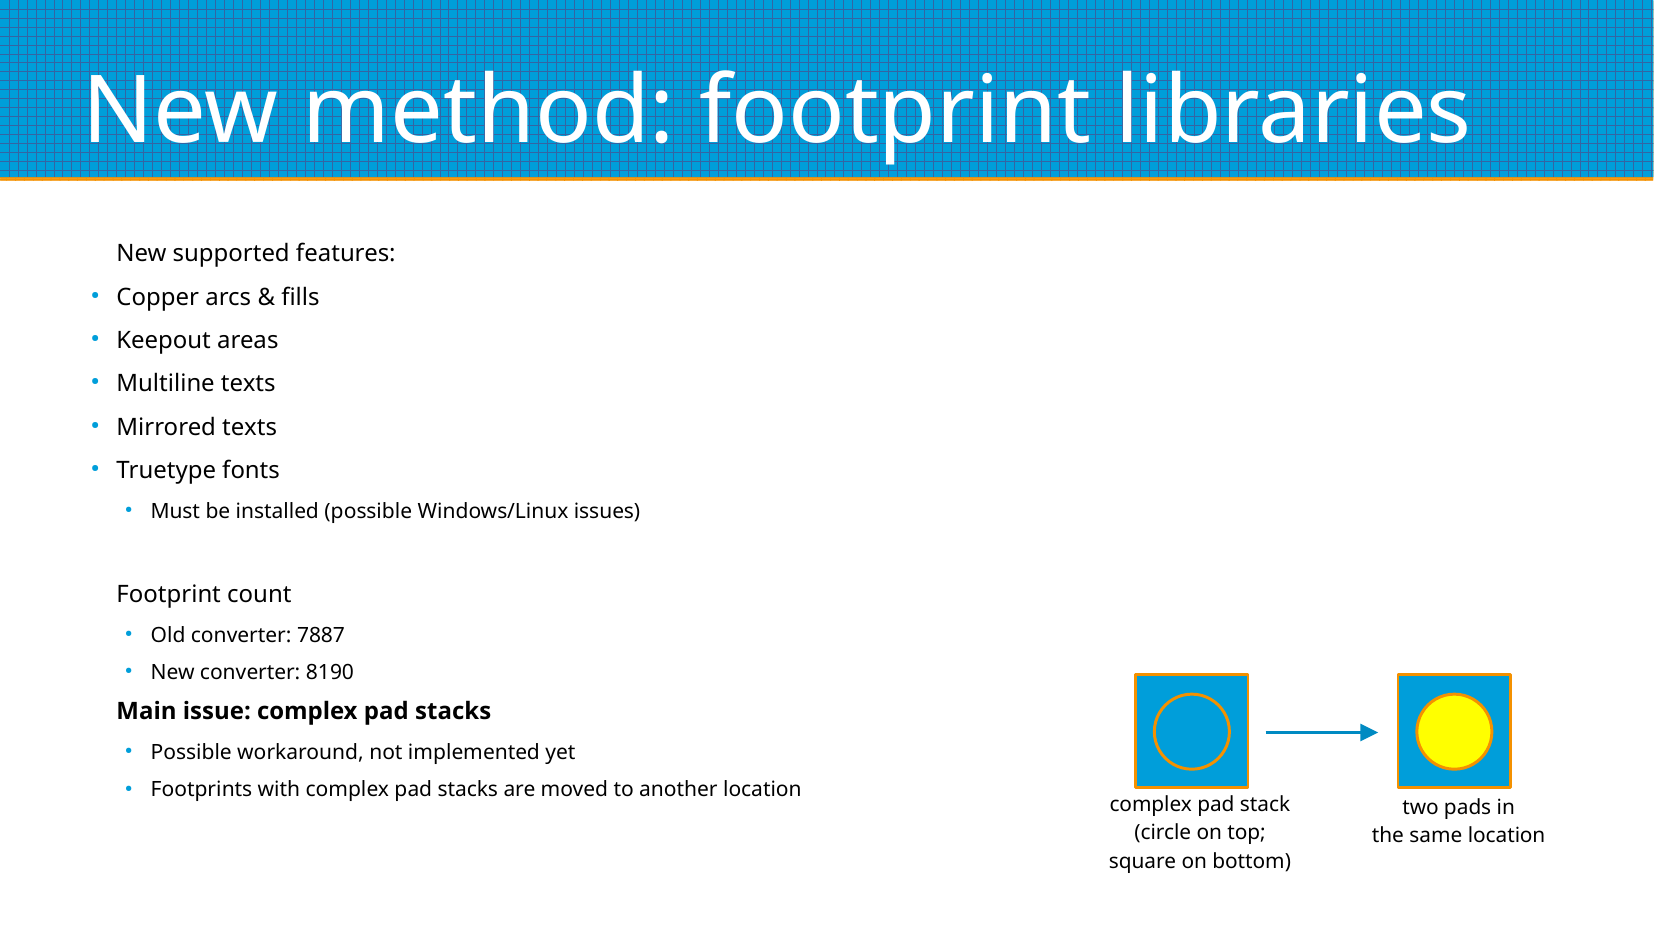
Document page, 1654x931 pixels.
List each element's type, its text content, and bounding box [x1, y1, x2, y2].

text_box [1135, 674, 1249, 777]
text_box complex pad stack (circle on top; square on bottom) [1087, 777, 1313, 887]
list New supported features: Copper arcs & fills Keepout areas Multiline texts Mirrored texts Truetype fonts Must be installed (possible Windows/Linux issues) Footprint count Old converter: 7887 New converter: 8190 Main issue: complex pad stacks Possible workaround, not implemented yet Footprints with complex pad stacks are moved to another location [82, 236, 1563, 811]
text_box two pads in the same location [1346, 782, 1572, 858]
text_box [1398, 674, 1511, 782]
title New method: footprint libraries [82, 14, 1571, 171]
